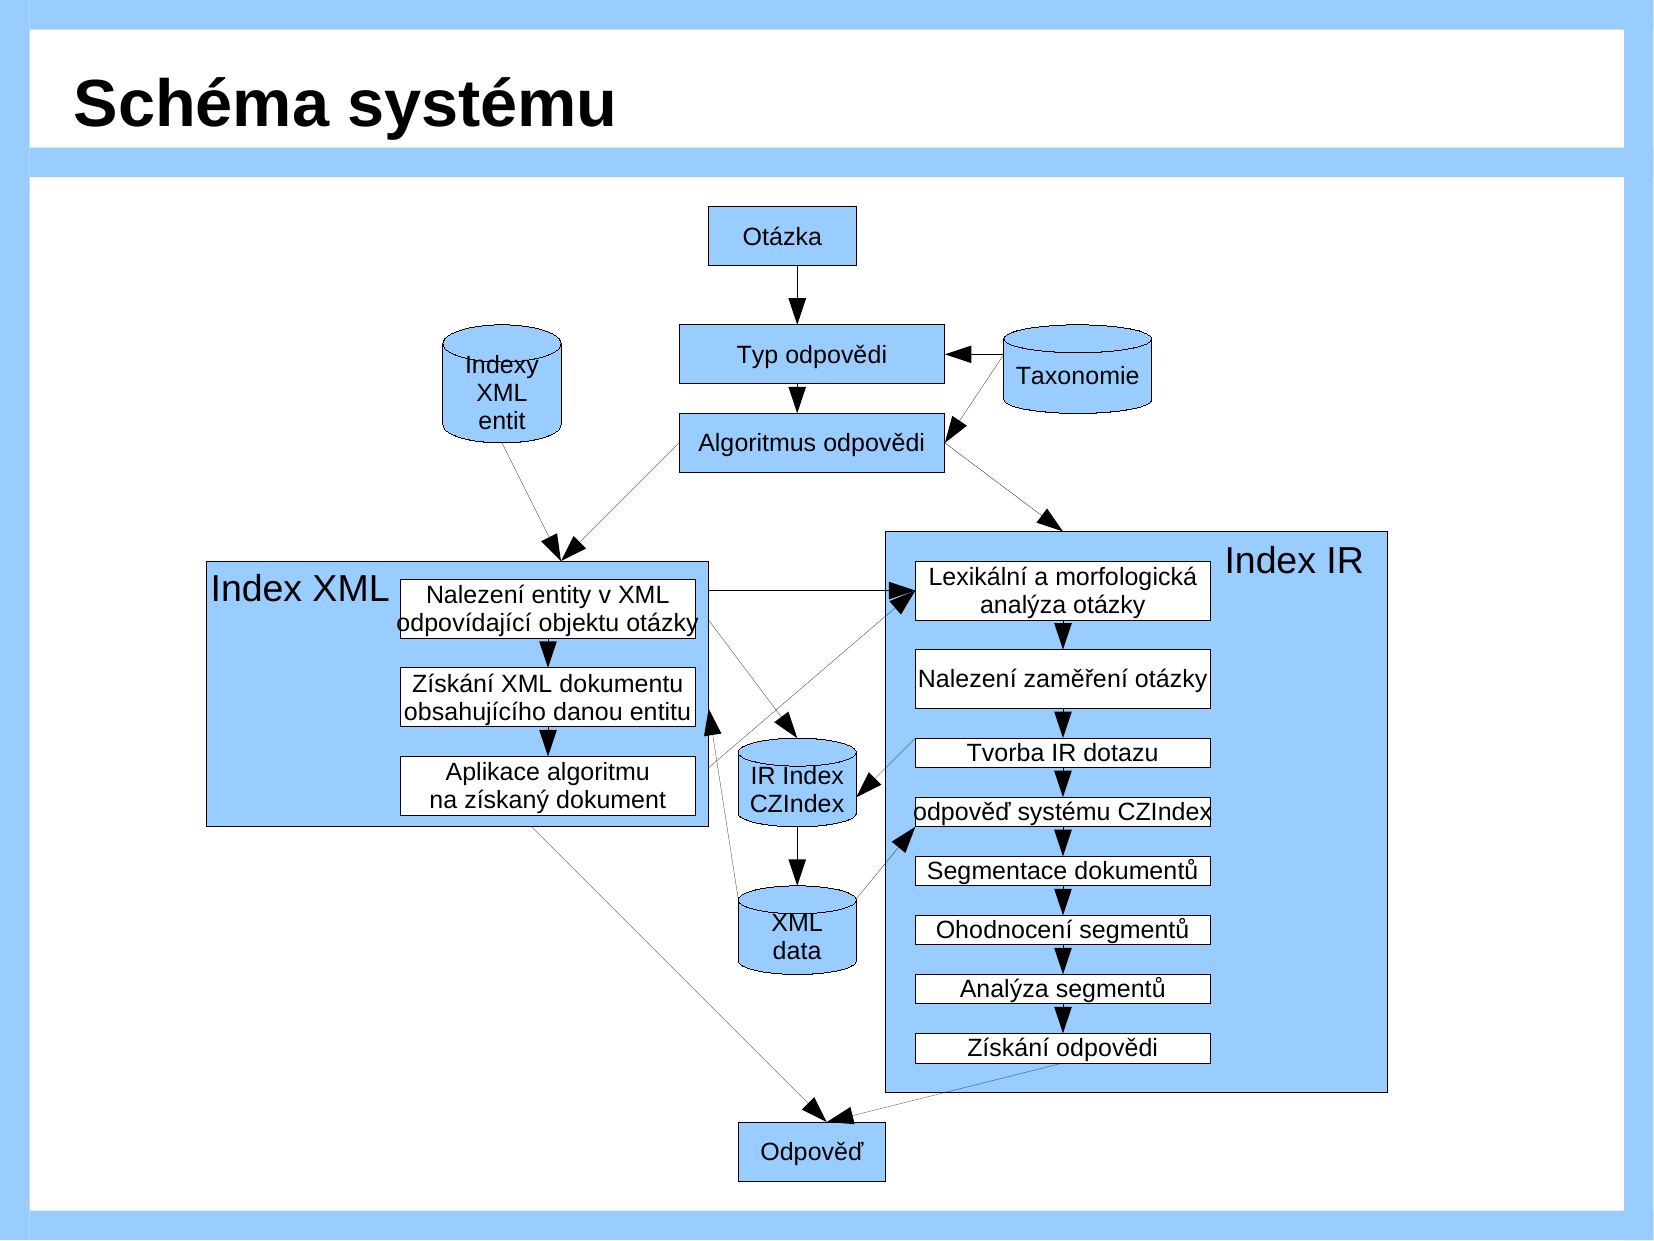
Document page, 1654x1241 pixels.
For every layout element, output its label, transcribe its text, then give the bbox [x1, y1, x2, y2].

text_box Index IR [885, 531, 1388, 1093]
text_box Otázka [708, 206, 857, 266]
text_box Taxonomie [1003, 324, 1152, 414]
text_box Index IR [885, 591, 894, 615]
text_box Ohodnocení segmentů [915, 915, 1211, 945]
text_box odpověď systému CZIndex [915, 797, 1211, 827]
text_box Získání odpovědi [915, 1033, 1211, 1064]
text_box Lexikální a morfologická analýza otázky [915, 561, 1211, 621]
text_box Index IR [885, 593, 1063, 767]
text_box XML data [738, 885, 857, 975]
text_box IR Index CZIndex [738, 738, 857, 827]
text_box Odpověď [738, 1122, 886, 1182]
text_box Tvorba IR dotazu [915, 738, 1211, 768]
text_box Analýza segmentů [915, 974, 1211, 1004]
text_box Nalezení zaměření otázky [915, 649, 1211, 709]
text_box Schéma systému [59, 58, 1152, 148]
text_box Index IR [885, 740, 1063, 862]
text_box Aplikace algoritmu na získaný dokument [400, 756, 696, 816]
text_box Nalezení entity v XML odpovídající objektu otázky [400, 579, 696, 639]
text_box Typ odpovědi [679, 324, 945, 384]
text_box Získání XML dokumentu obsahujícího danou entitu [400, 667, 696, 727]
text_box Index IR [885, 827, 1063, 1093]
text_box Indexy XML entit [442, 324, 562, 443]
text_box Algoritmus odpovědi [679, 413, 945, 473]
text_box Segmentace dokumentů [915, 856, 1211, 886]
text_box Index XML [206, 561, 709, 827]
